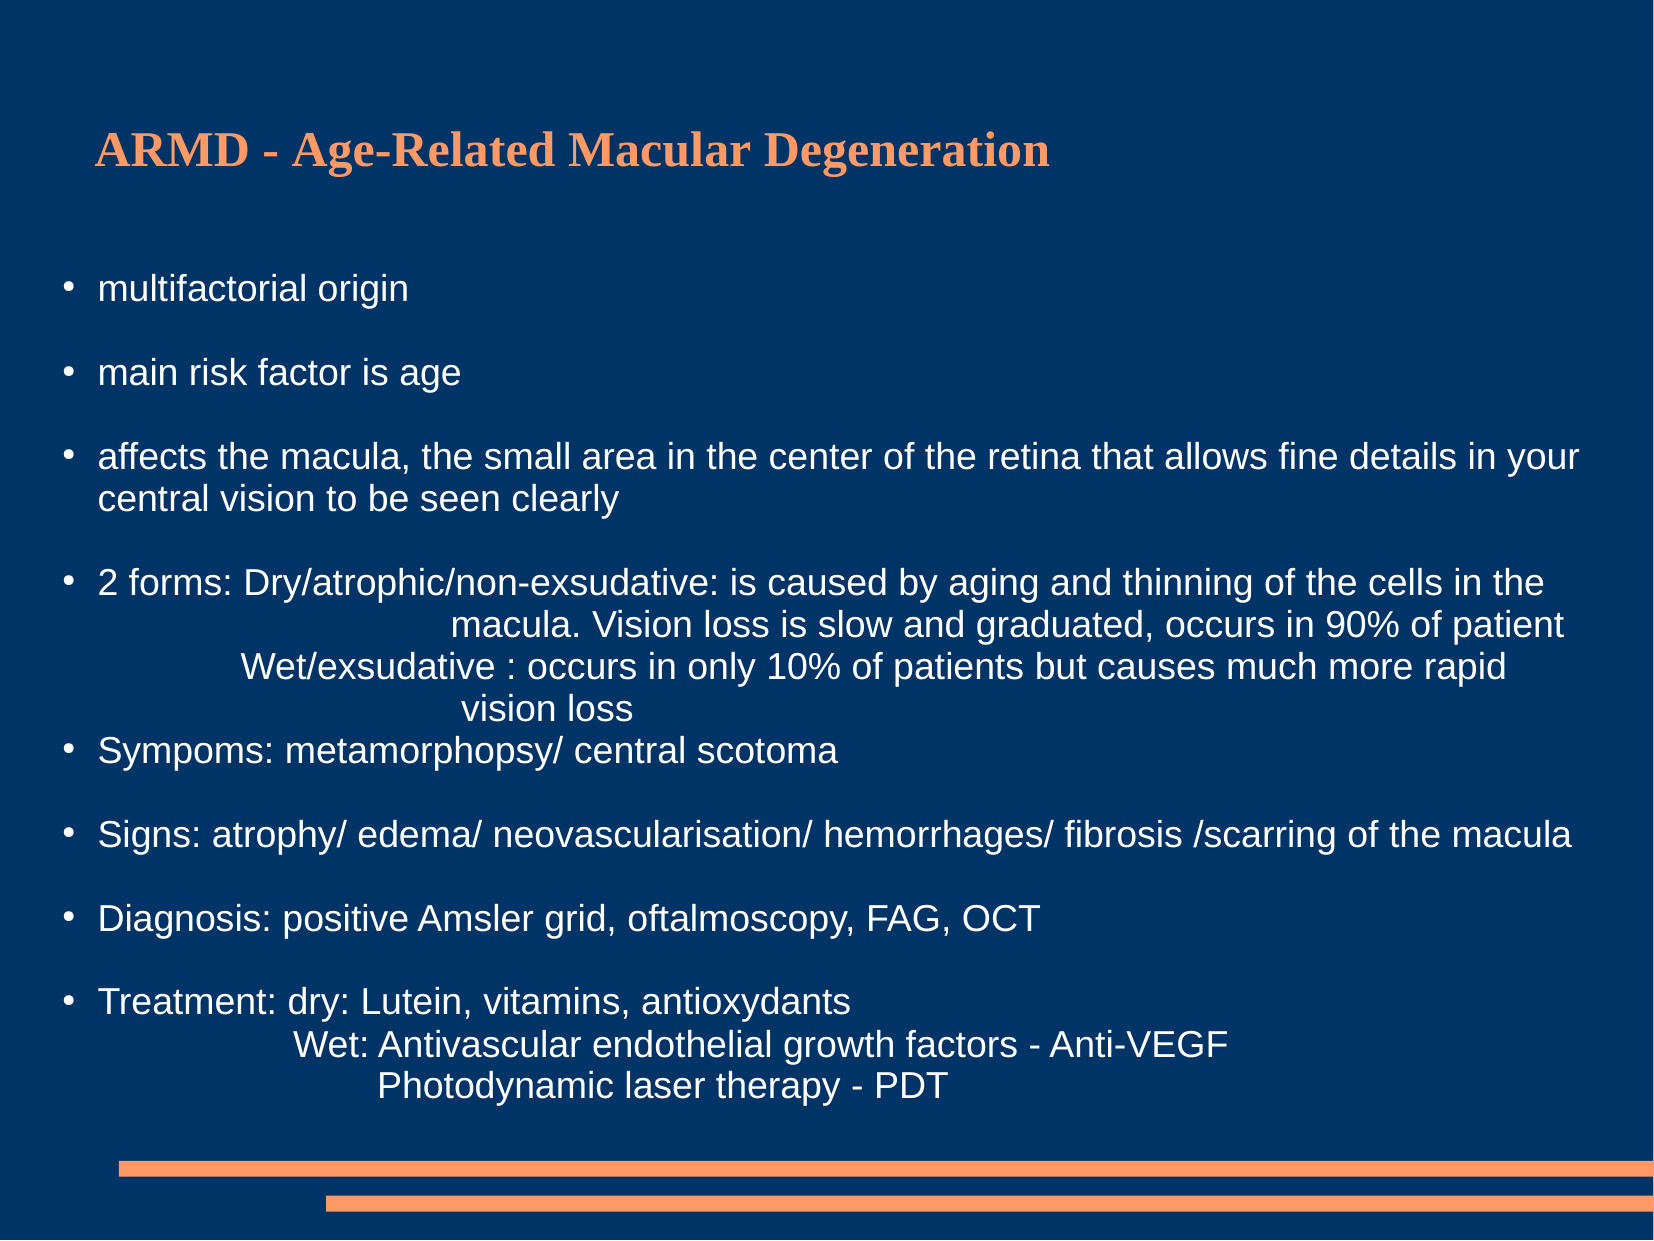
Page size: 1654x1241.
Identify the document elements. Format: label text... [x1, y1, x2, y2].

title ARMD - Age-Related Macular Degeneration [94, 46, 1507, 254]
text_box multifactorial origin main risk factor is age affects the macula, the small area in the center of the retina that allows fine details in your central vision to be seen clearly 2 forms: Dry/atrophic/non-exsudative: is caused by aging and thinning of the cells in the macula. Vision loss is slow and graduated, occurs in 90% of patient Wet/exsudative : occurs in only 10% of patients but causes much more rapid vision loss Sympoms: metamorphopsy/ central scotoma Signs: atrophy/ edema/ neovascularisation/ hemorrhages/ fibrosis /scarring of the macula Diagnosis: positive Amsler grid, oftalmoscopy, FAG, OCT Treatment: dry: Lutein, vitamins, antioxydants Wet: Antivascular endothelial growth factors - Anti-VEGF Photodynamic laser therapy - PDT [47, 259, 1618, 1116]
